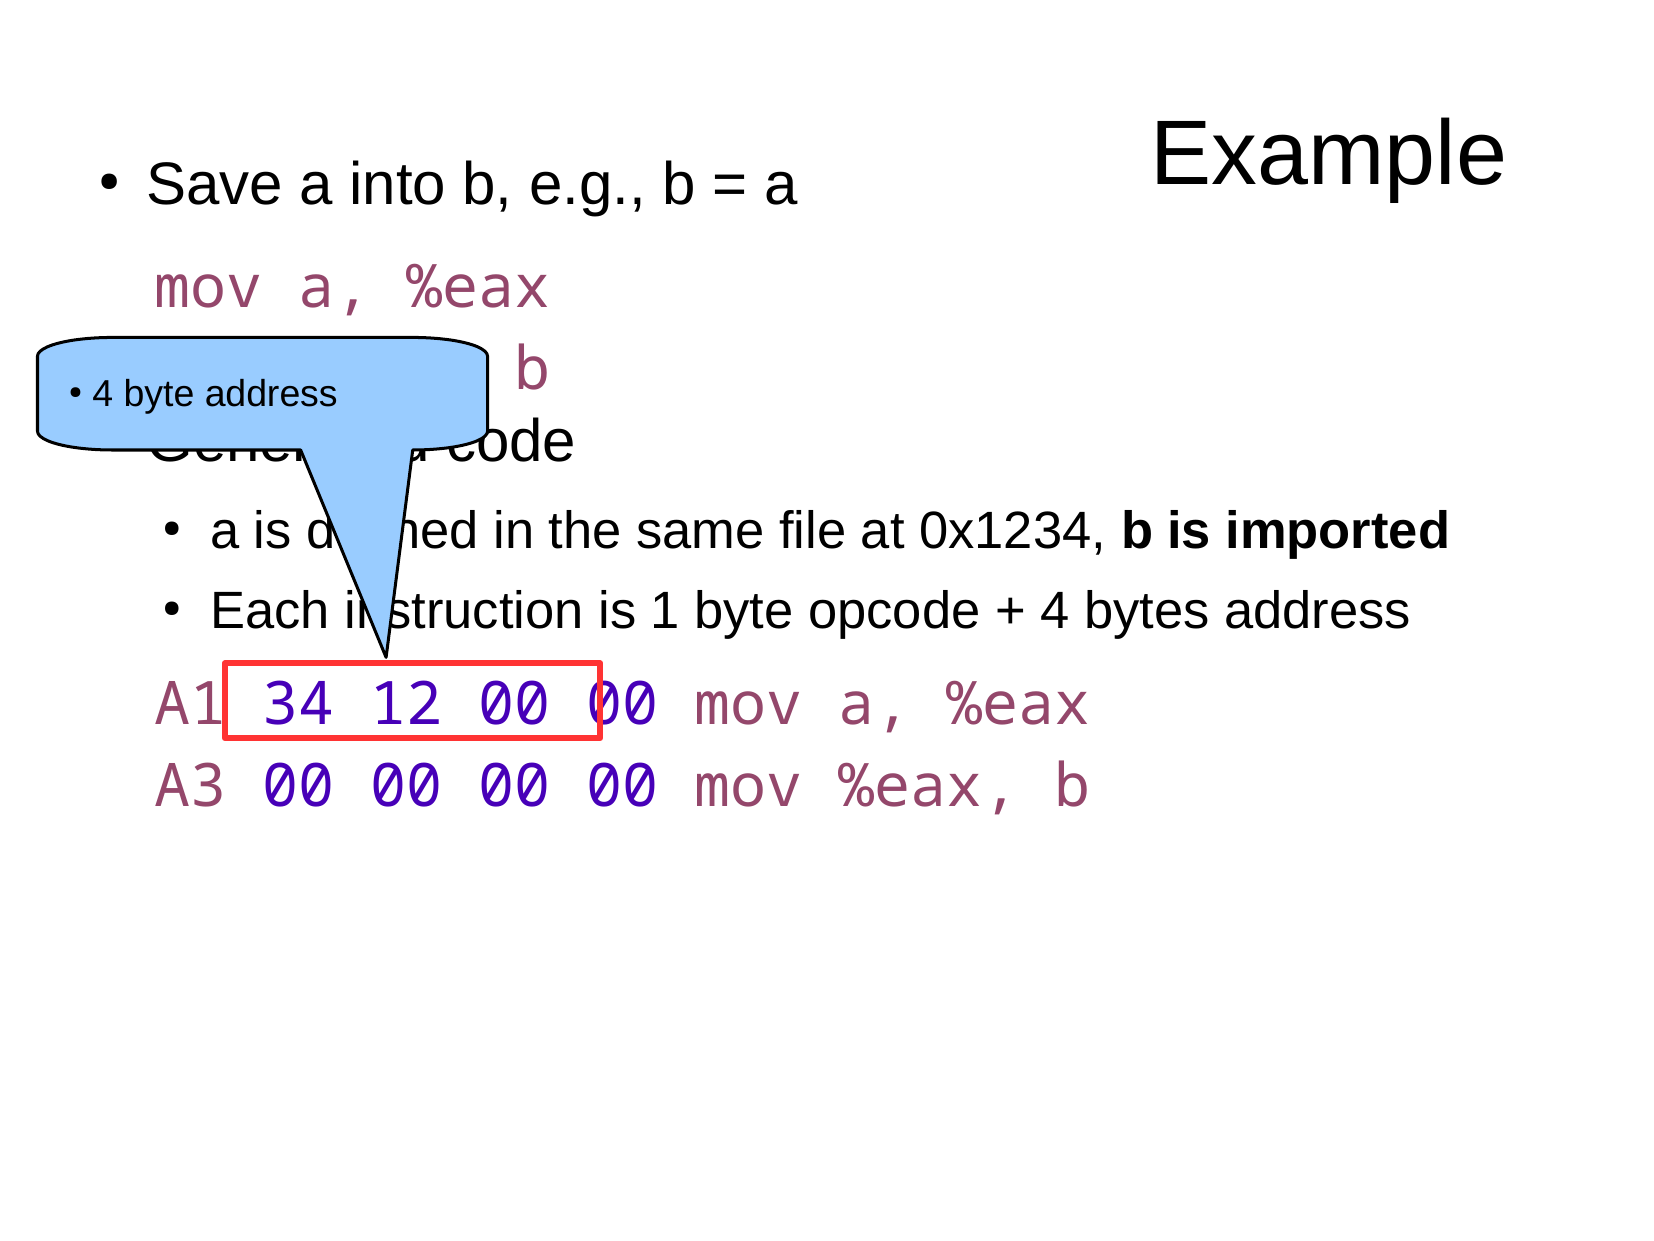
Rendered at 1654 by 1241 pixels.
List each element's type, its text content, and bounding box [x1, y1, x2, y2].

list Save a into b, e.g., b = a mov a, %eax mov %eax, b Generated code a is defined in the same file at 0x1234, b is imported Each instruction is 1 byte opcode + 4 bytes address A1 34 12 00 00 mov a, %eax A3 00 00 00 00 mov %eax, b [82, 150, 1571, 826]
text_box 4 byte address [37, 337, 488, 658]
title Example [1087, 49, 1571, 150]
